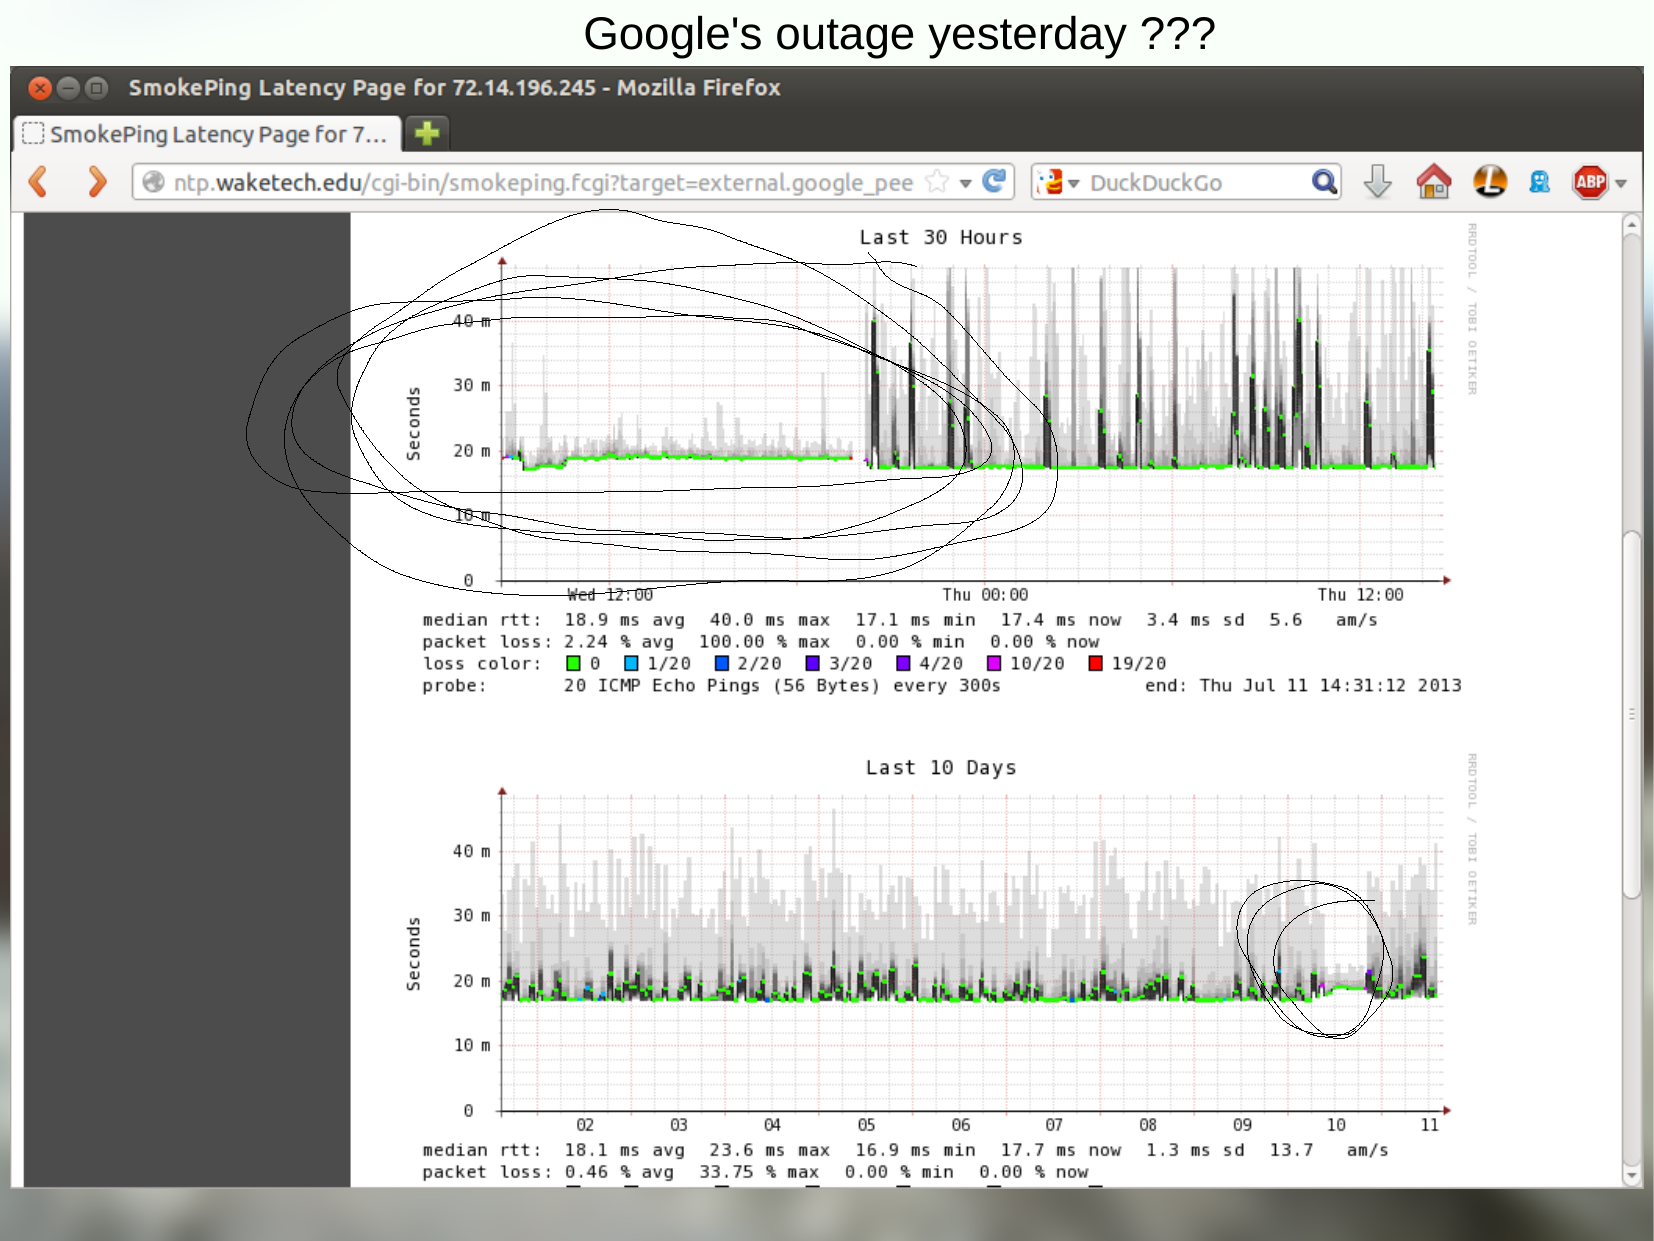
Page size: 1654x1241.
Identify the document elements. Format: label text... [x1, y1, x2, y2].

text_box Google's outage yesterday ??? [300, 0, 1501, 66]
picture [0, 0, 1654, 1241]
